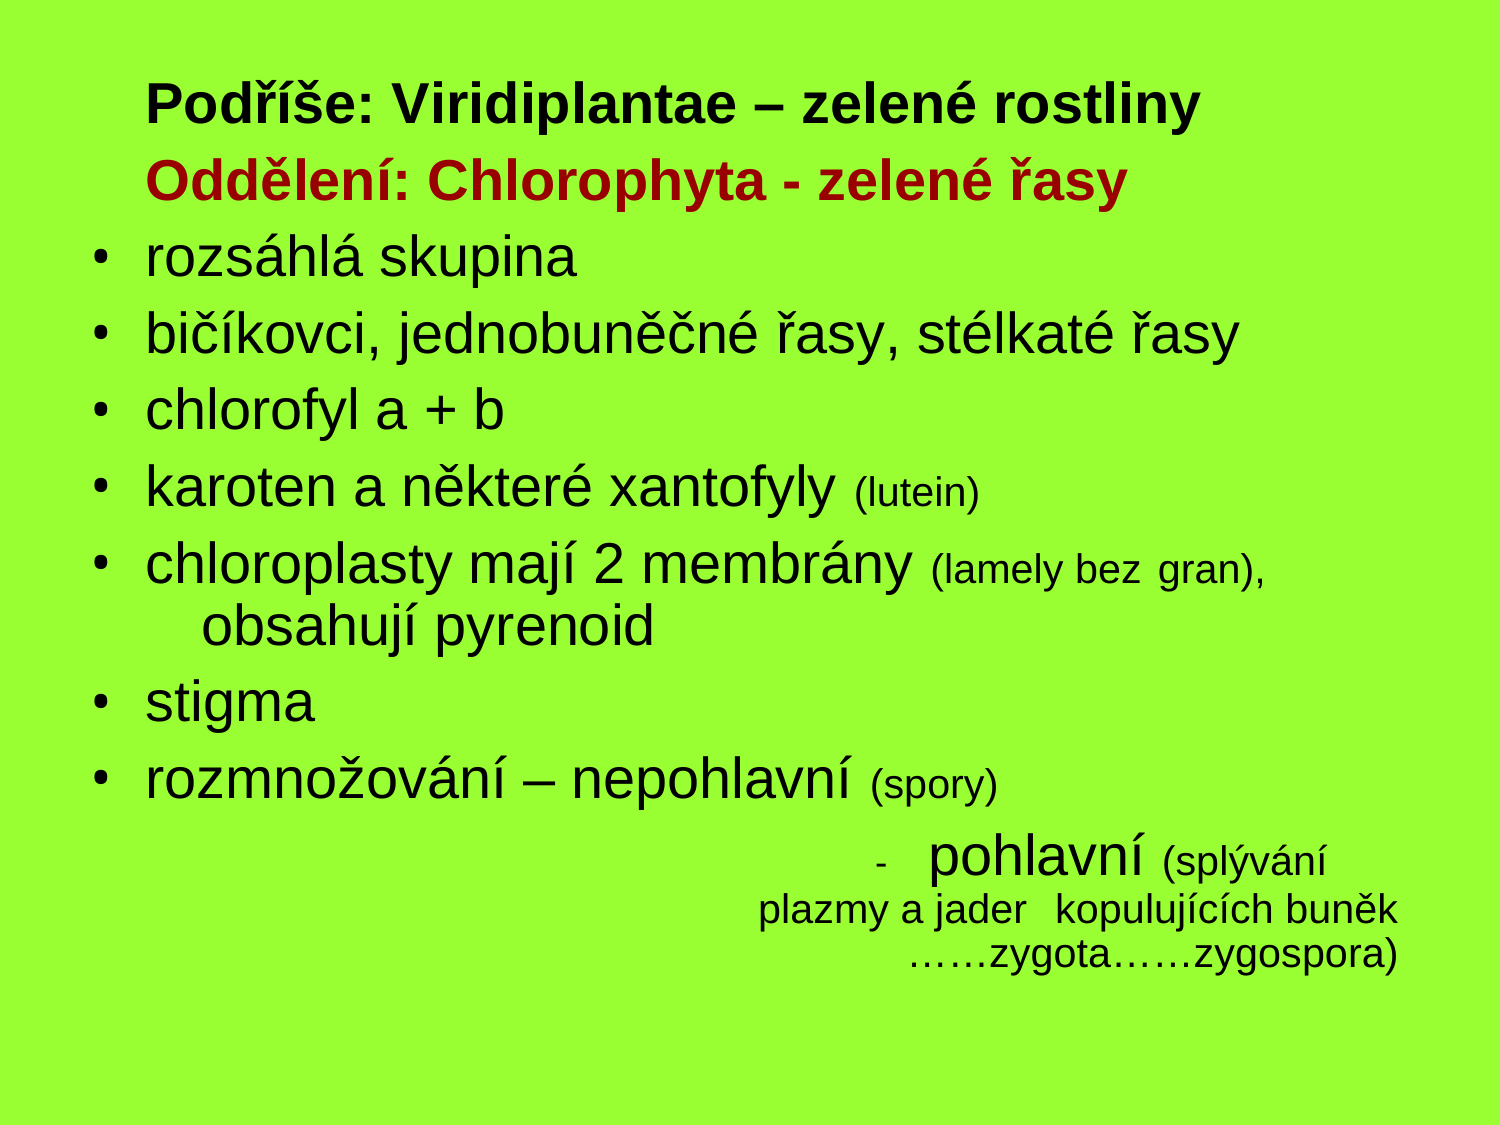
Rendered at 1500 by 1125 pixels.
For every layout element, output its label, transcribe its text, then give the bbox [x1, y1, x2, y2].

list Podříše: Viridiplantae – zelené rostliny Oddělení: Chlorophyta - zelené řasy rozsáhlá skupina bičíkovci, jednobuněčné řasy, stélkaté řasy chlorofyl a + b karoten a některé xantofyly (lutein) chloroplasty mají 2 membrány (lamely bez gran), obsahují pyrenoid stigma rozmnožování – nepohlavní (spory) - pohlavní (splývání plazmy a jader kopulujících buněk ……zygota……zygospora) [75, 66, 1426, 1005]
